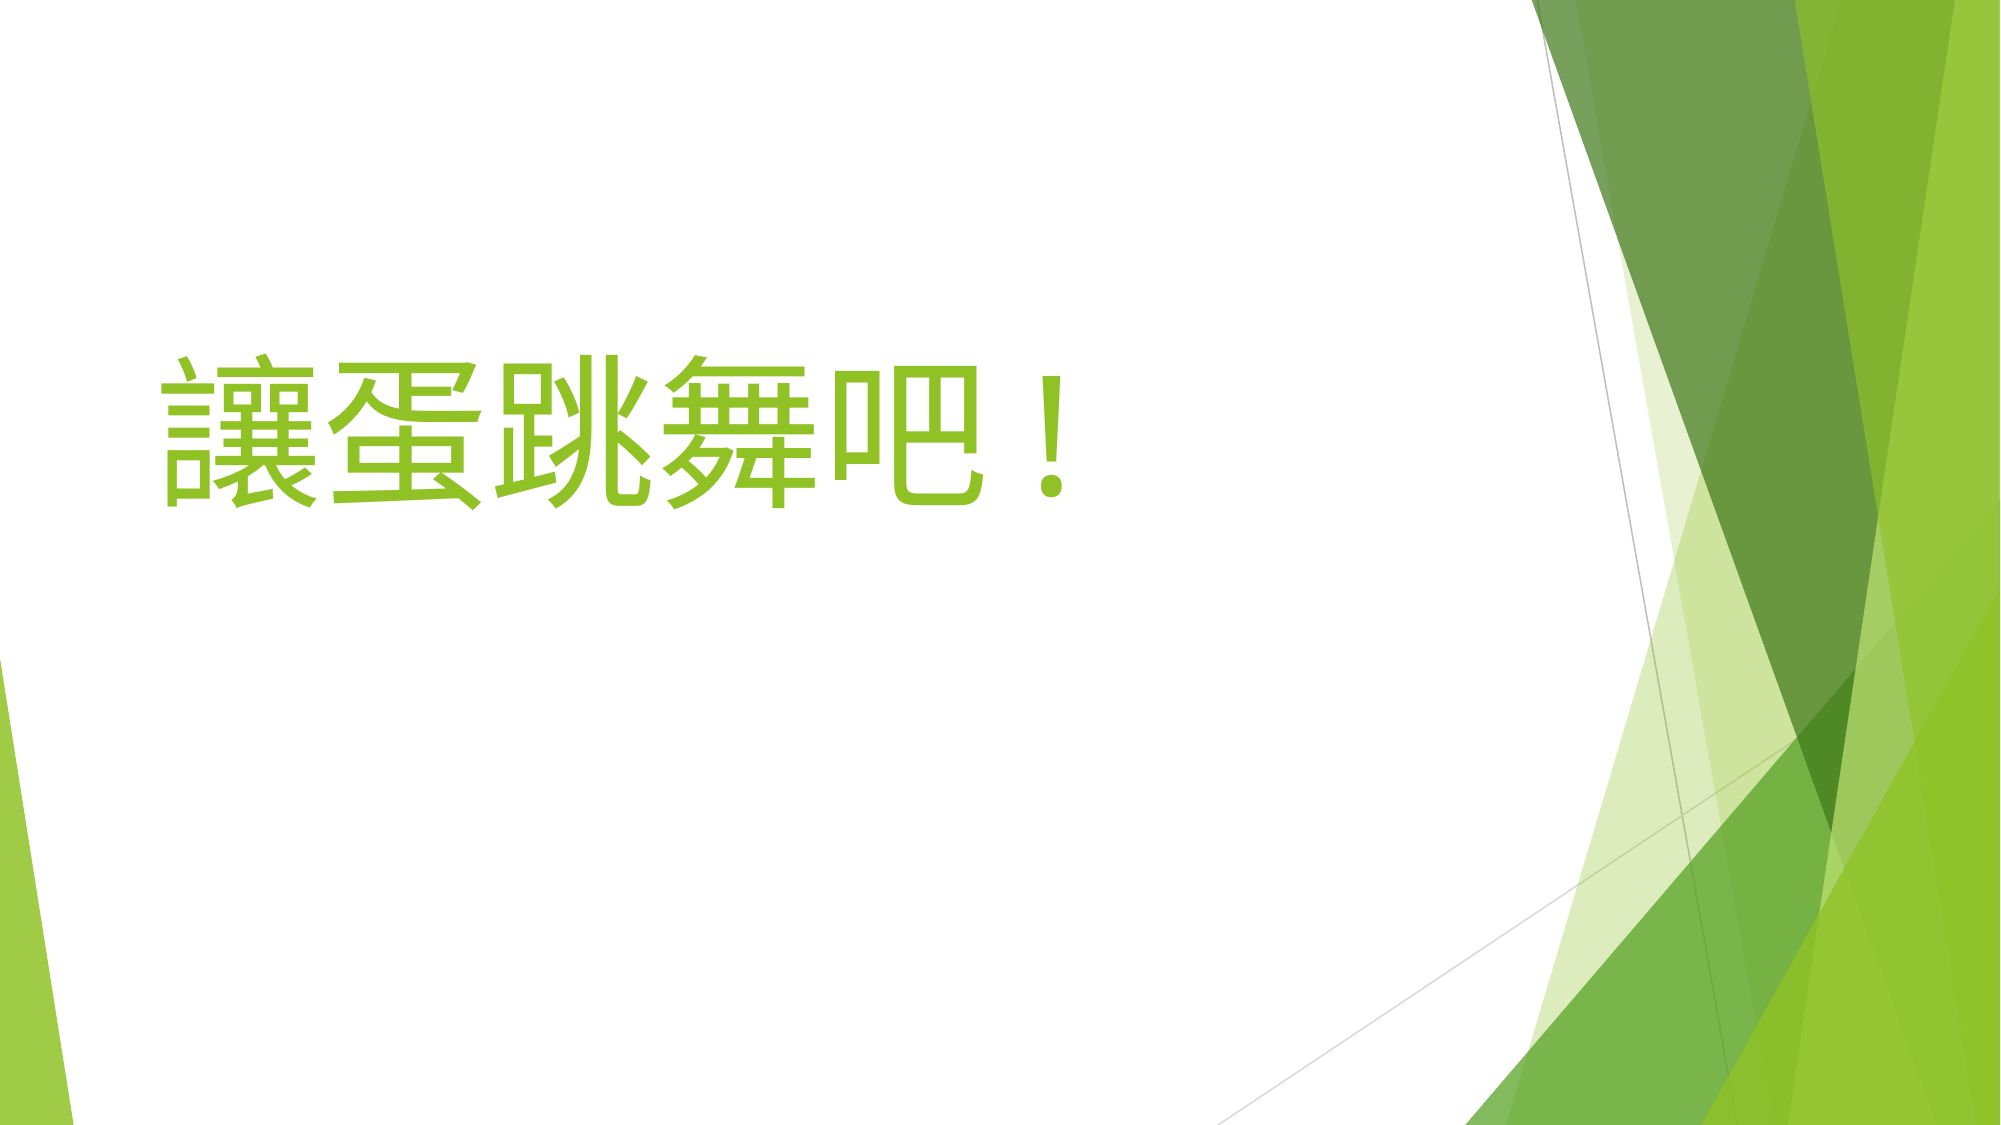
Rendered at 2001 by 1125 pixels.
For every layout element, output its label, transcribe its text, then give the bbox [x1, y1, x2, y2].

title 讓蛋跳舞吧! [140, 321, 1606, 662]
